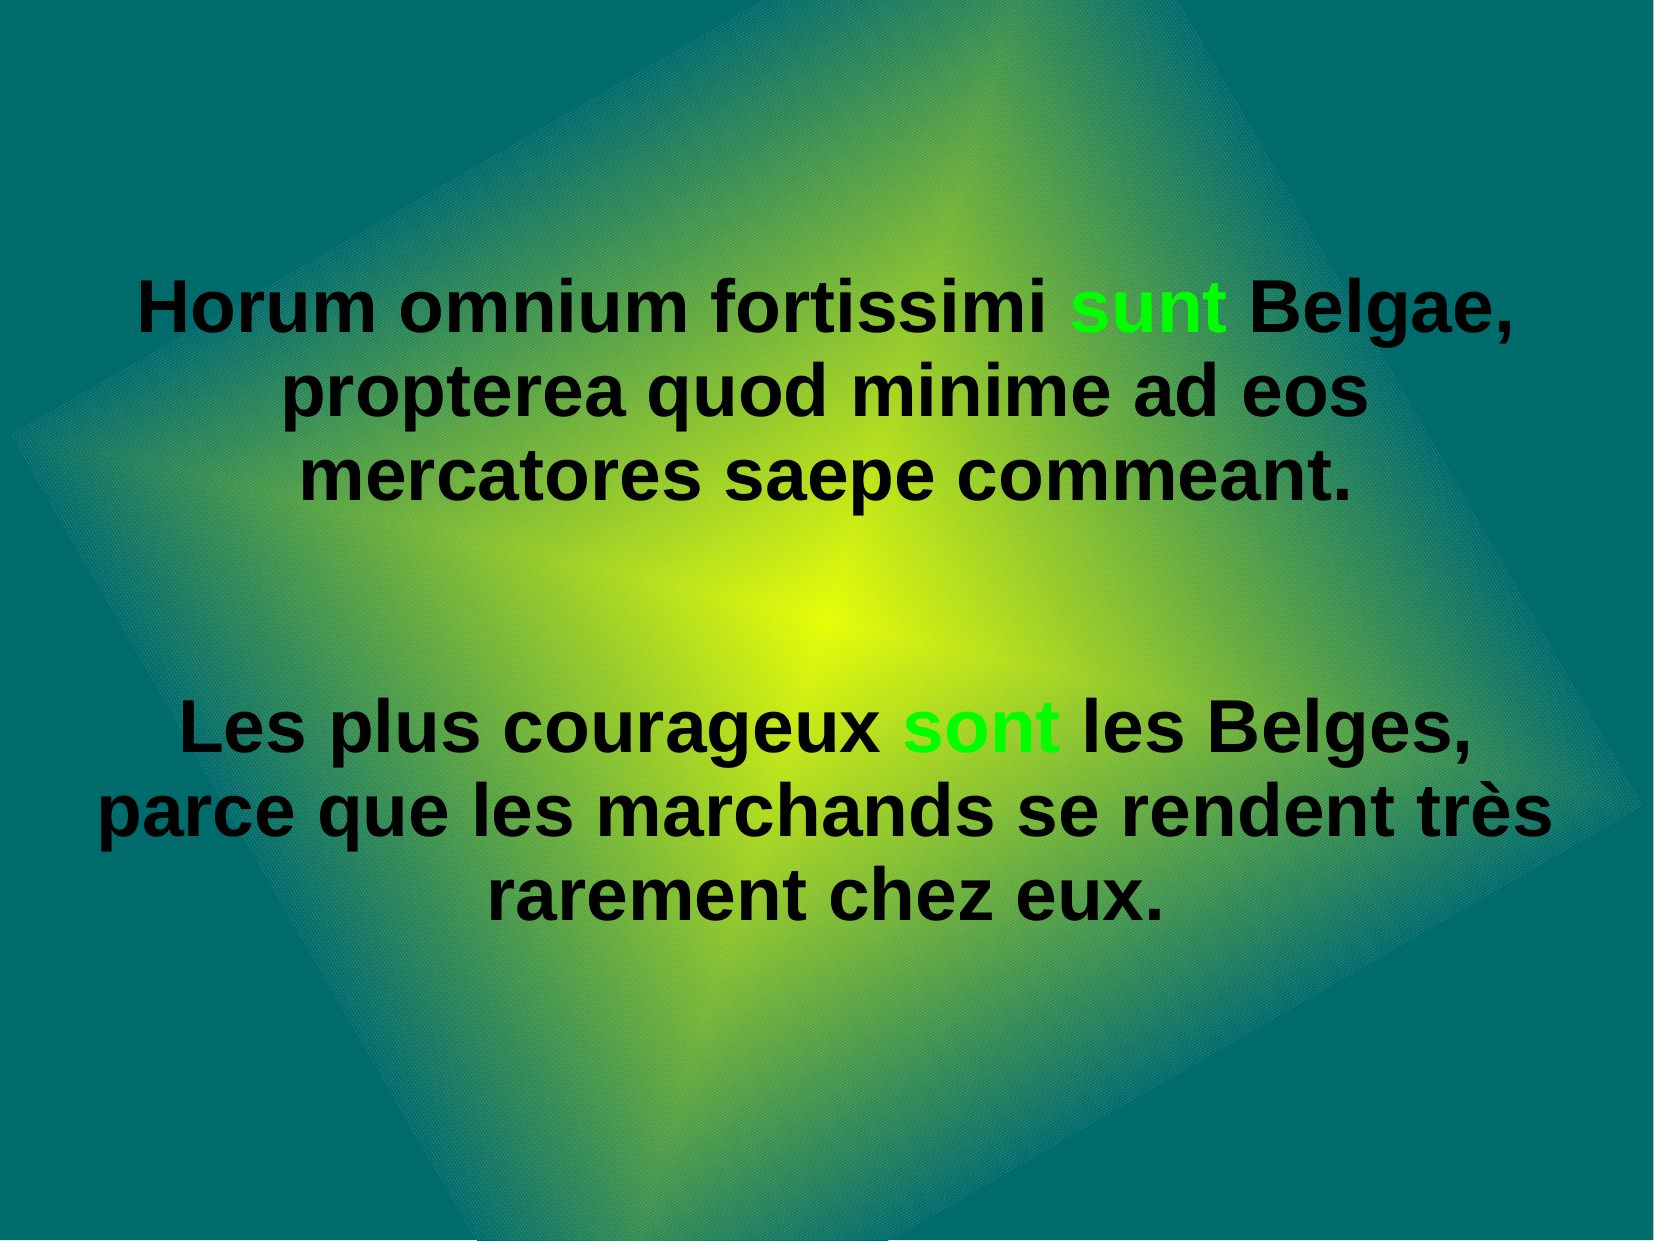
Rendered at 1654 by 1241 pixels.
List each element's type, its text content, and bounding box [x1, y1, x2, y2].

text_box Horum omnium fortissimi sunt Belgae, propterea quod minime ad eos mercatores saepe commeant. Les plus courageux sont les Belges, parce que les marchands se rendent très rarement chez eux. [80, 257, 1571, 945]
